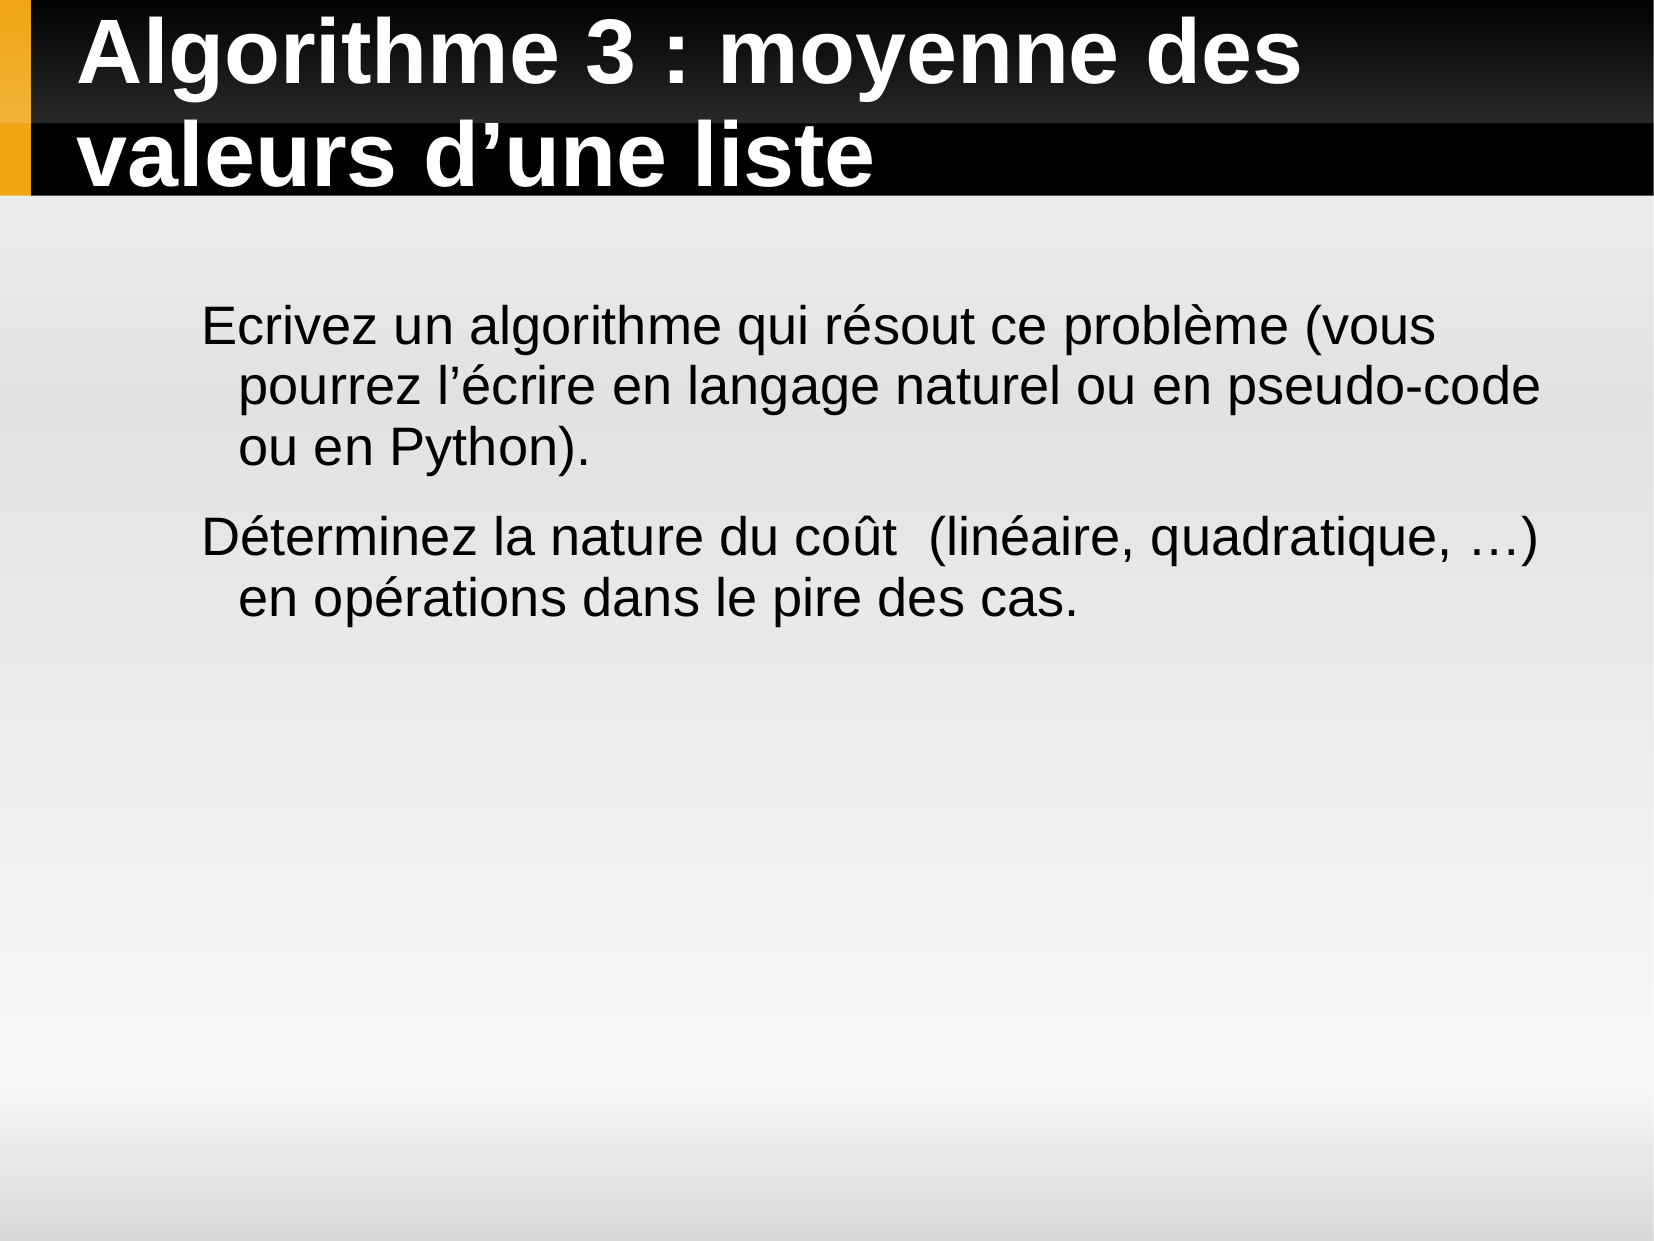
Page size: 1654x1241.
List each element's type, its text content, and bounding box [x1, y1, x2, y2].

list Ecrivez un algorithme qui résout ce problème (vous pourrez l’écrire en langage naturel ou en pseudo-code ou en Python). Déterminez la nature du coût (linéaire, quadratique, …) en opérations dans le pire des cas. [88, 295, 1577, 1039]
title Algorithme 3 : moyenne des valeurs d’une liste [76, 0, 1565, 208]
picture [0, 0, 1654, 1241]
